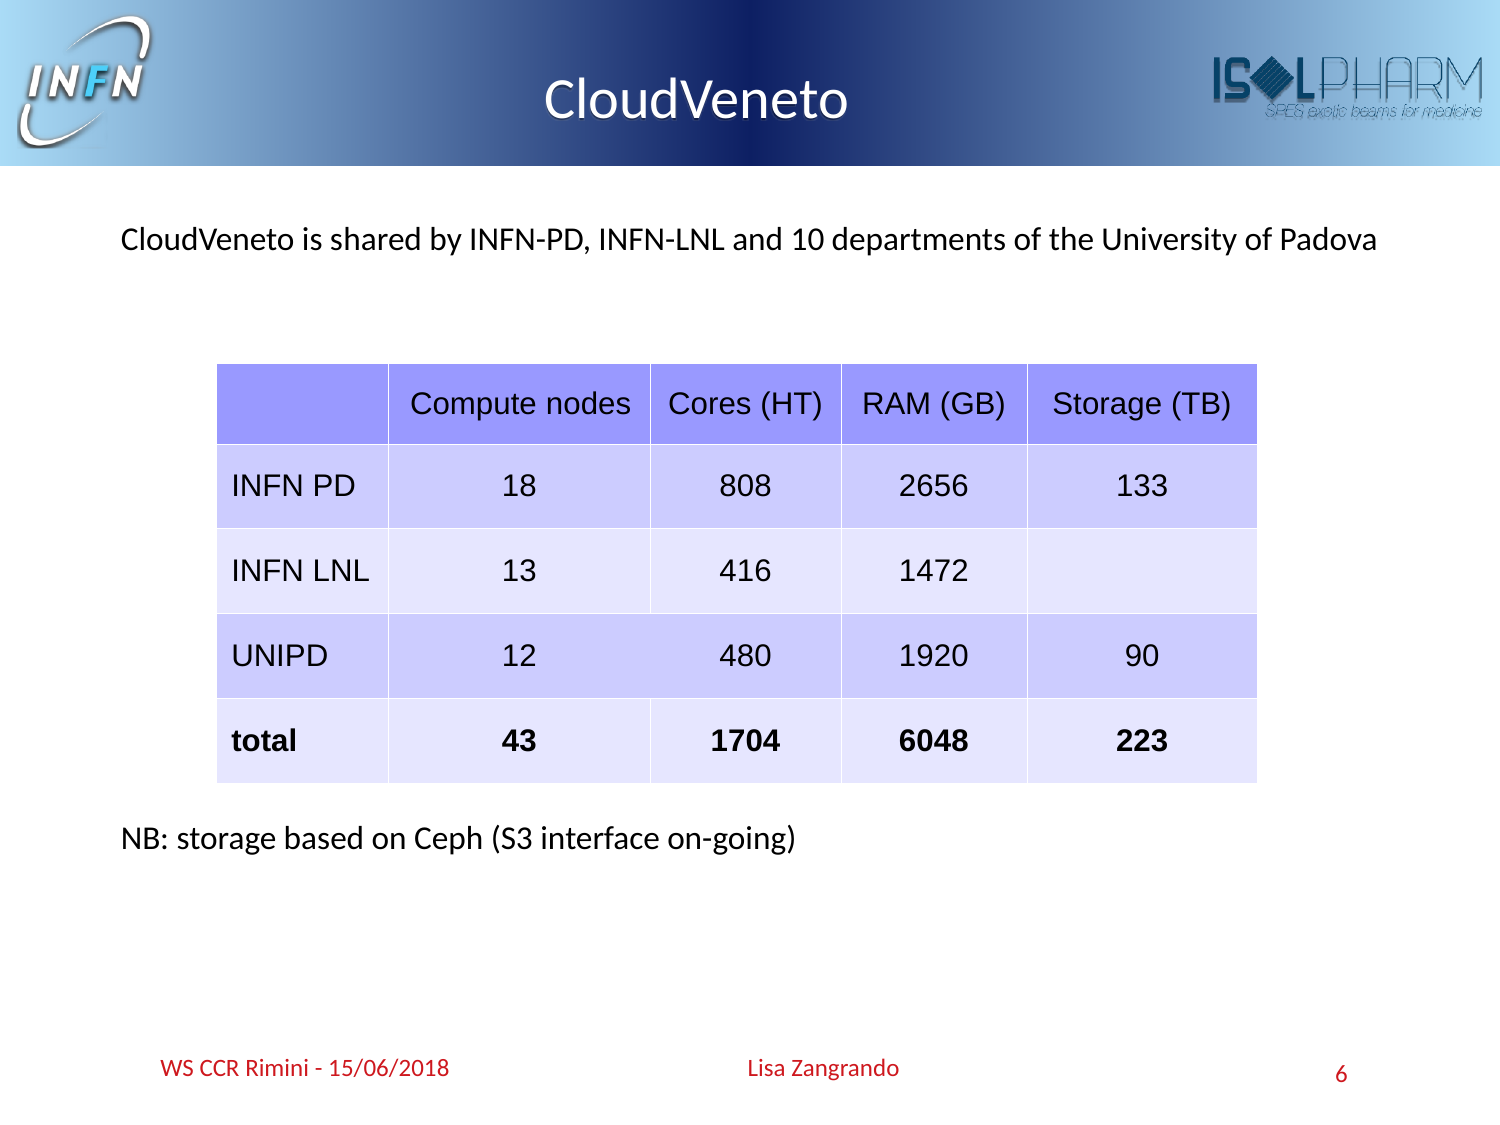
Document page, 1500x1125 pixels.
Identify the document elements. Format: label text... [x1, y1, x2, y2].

table_cell total [217, 699, 388, 783]
table_cell 133 [1028, 445, 1257, 528]
table_cell INFN PD [217, 445, 388, 528]
table_cell 90 [1028, 614, 1257, 698]
text_box CloudVeneto is shared by INFN-PD, INFN-LNL and 10 departments of the University of Padova NB: storage based on Ceph (S3 interface on-going) [45, 210, 1456, 987]
picture [17, 12, 156, 151]
table_header Cores (HT) [651, 364, 841, 444]
table_cell 13 [389, 529, 650, 613]
title CloudVeneto [183, 39, 1210, 151]
table_cell UNIPD [217, 614, 388, 698]
table_cell 480 [650, 614, 841, 698]
table_cell 1920 [842, 614, 1027, 698]
table_cell 223 [1028, 699, 1257, 783]
table_cell 1704 [651, 699, 841, 783]
table_header [217, 364, 388, 444]
table_cell 1472 [842, 529, 1027, 613]
table_cell 12 [389, 614, 650, 698]
picture [1211, 50, 1484, 121]
table_header Compute nodes [389, 364, 650, 444]
table_cell 18 [389, 445, 650, 528]
table_header RAM (GB) [842, 364, 1027, 444]
table_cell 43 [389, 699, 650, 783]
table_cell [1028, 529, 1257, 613]
table_cell 6048 [842, 699, 1027, 783]
table_cell 808 [651, 445, 841, 528]
table_cell INFN LNL [217, 529, 388, 613]
table_cell 416 [651, 529, 841, 613]
table_cell 2656 [842, 445, 1027, 528]
table_header Storage (TB) [1028, 364, 1257, 444]
